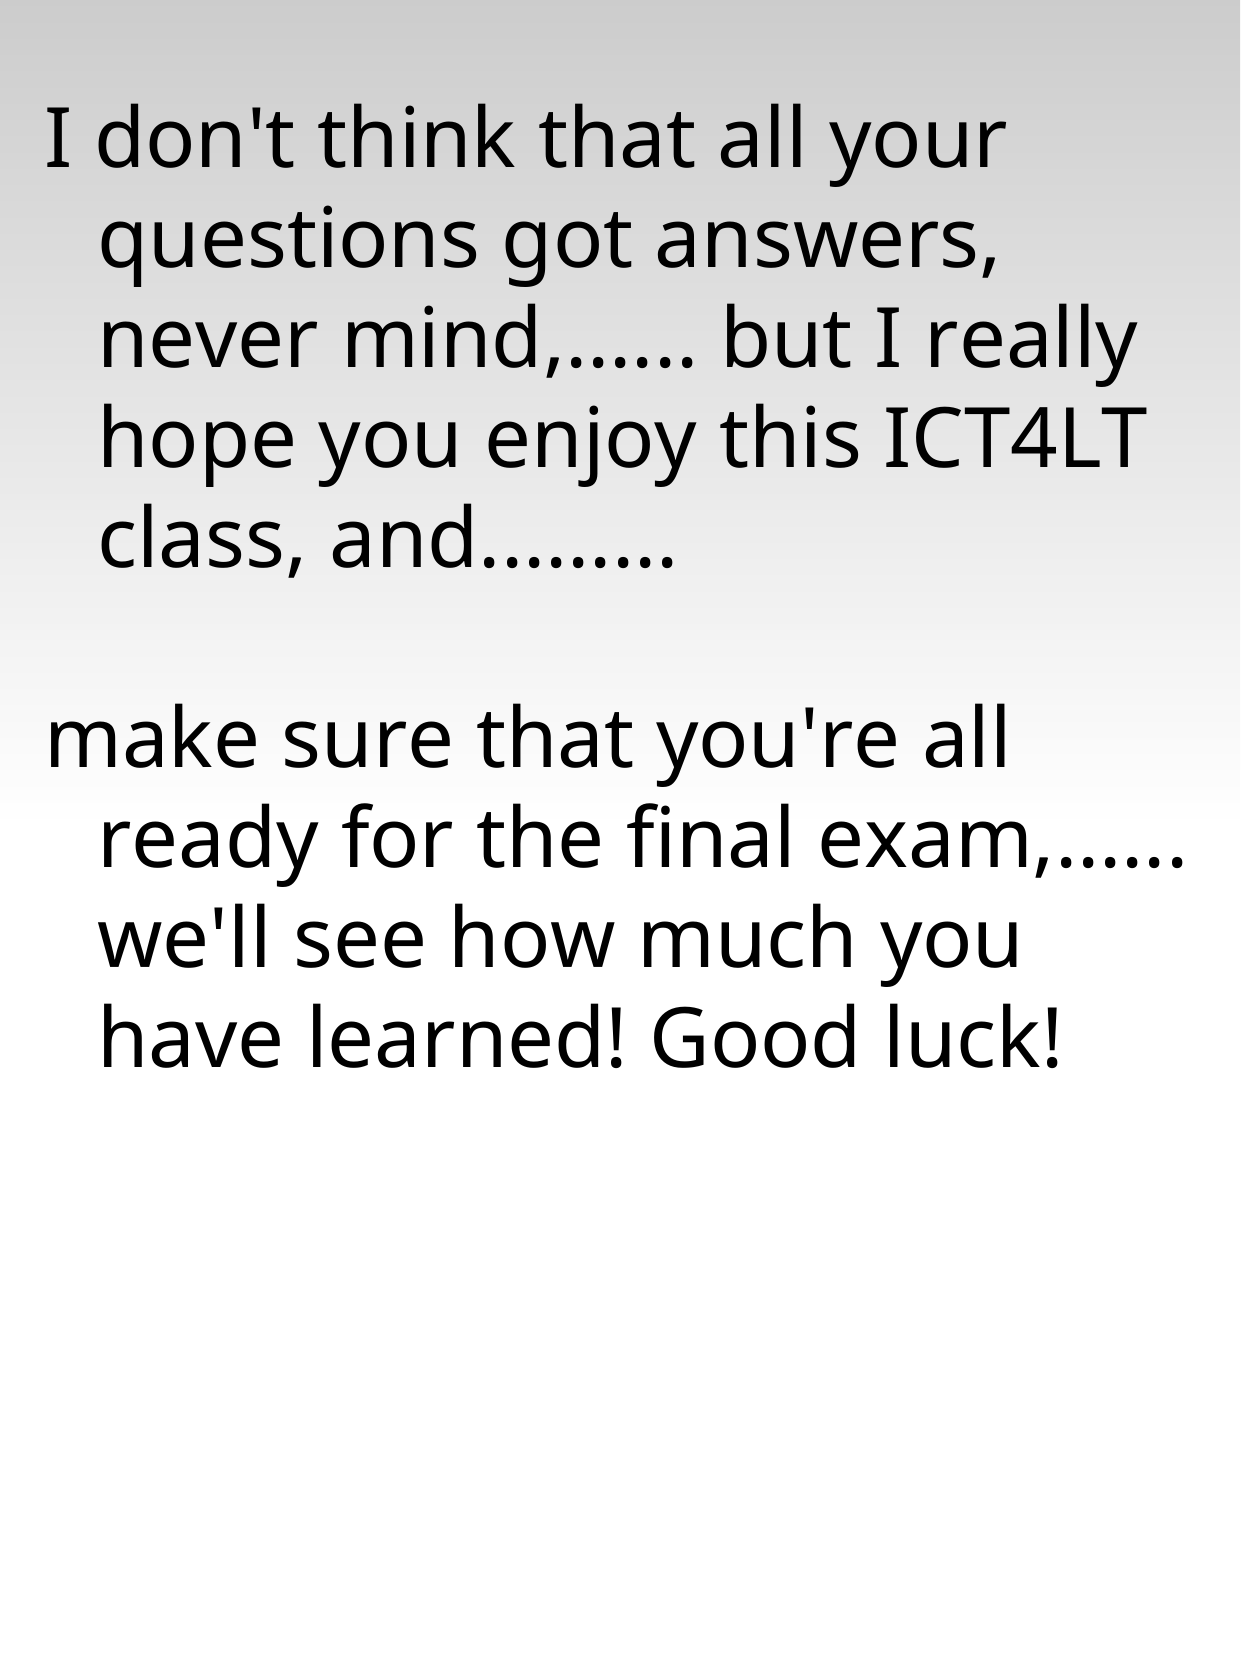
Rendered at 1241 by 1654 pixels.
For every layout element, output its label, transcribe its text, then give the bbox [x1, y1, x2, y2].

text_box I don't think that all your questions got answers, never mind,...... but I really hope you enjoy this ICT4LT class, and......... make sure that you're all ready for the final exam,...... we'll see how much you have learned! Good luck! [11, 76, 1223, 1392]
